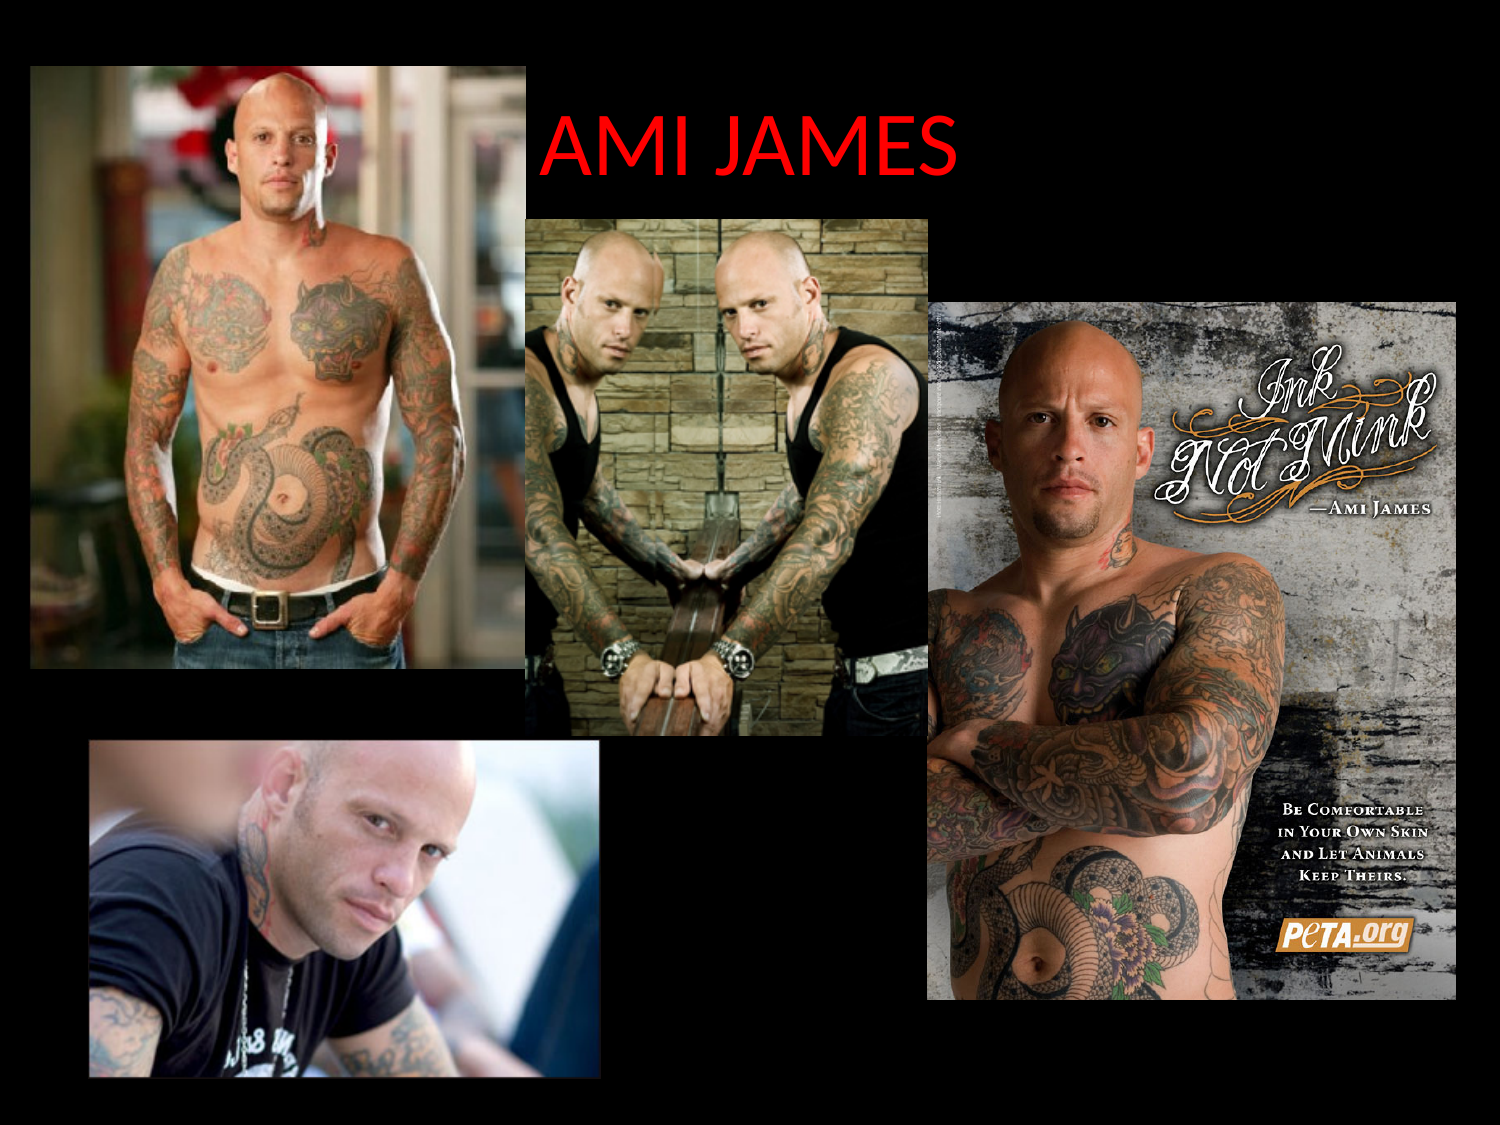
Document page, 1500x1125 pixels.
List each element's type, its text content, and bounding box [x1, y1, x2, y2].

title AMI JAMES [75, 45, 1425, 233]
picture [29, 66, 1456, 1000]
picture [88, 739, 601, 1079]
